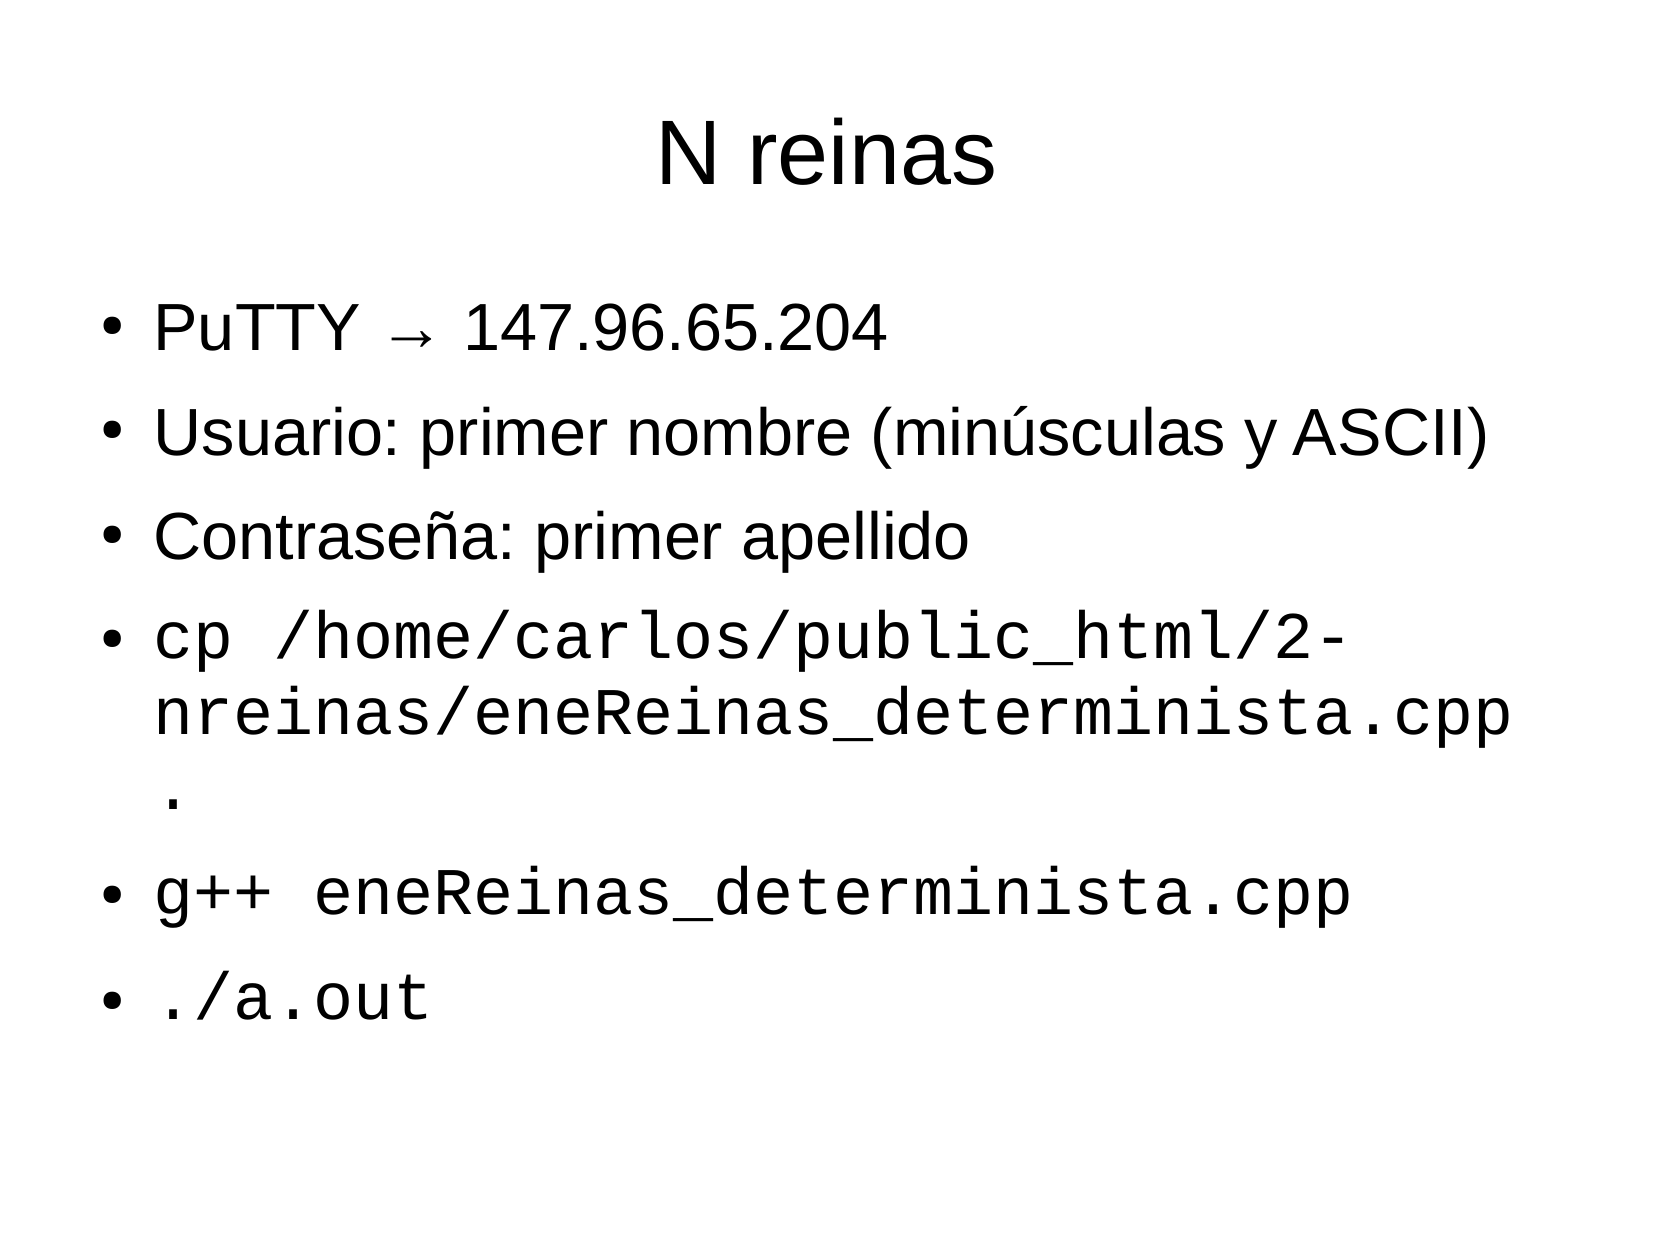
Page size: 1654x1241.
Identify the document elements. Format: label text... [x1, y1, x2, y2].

title N reinas [82, 49, 1571, 257]
list PuTTY → 147.96.65.204 Usuario: primer nombre (minúsculas y ASCII) Contraseña: primer apellido cp /home/carlos/public_html/2-nreinas/eneReinas_determinista.cpp . g++ eneReinas_determinista.cpp ./a.out [82, 290, 1571, 1193]
